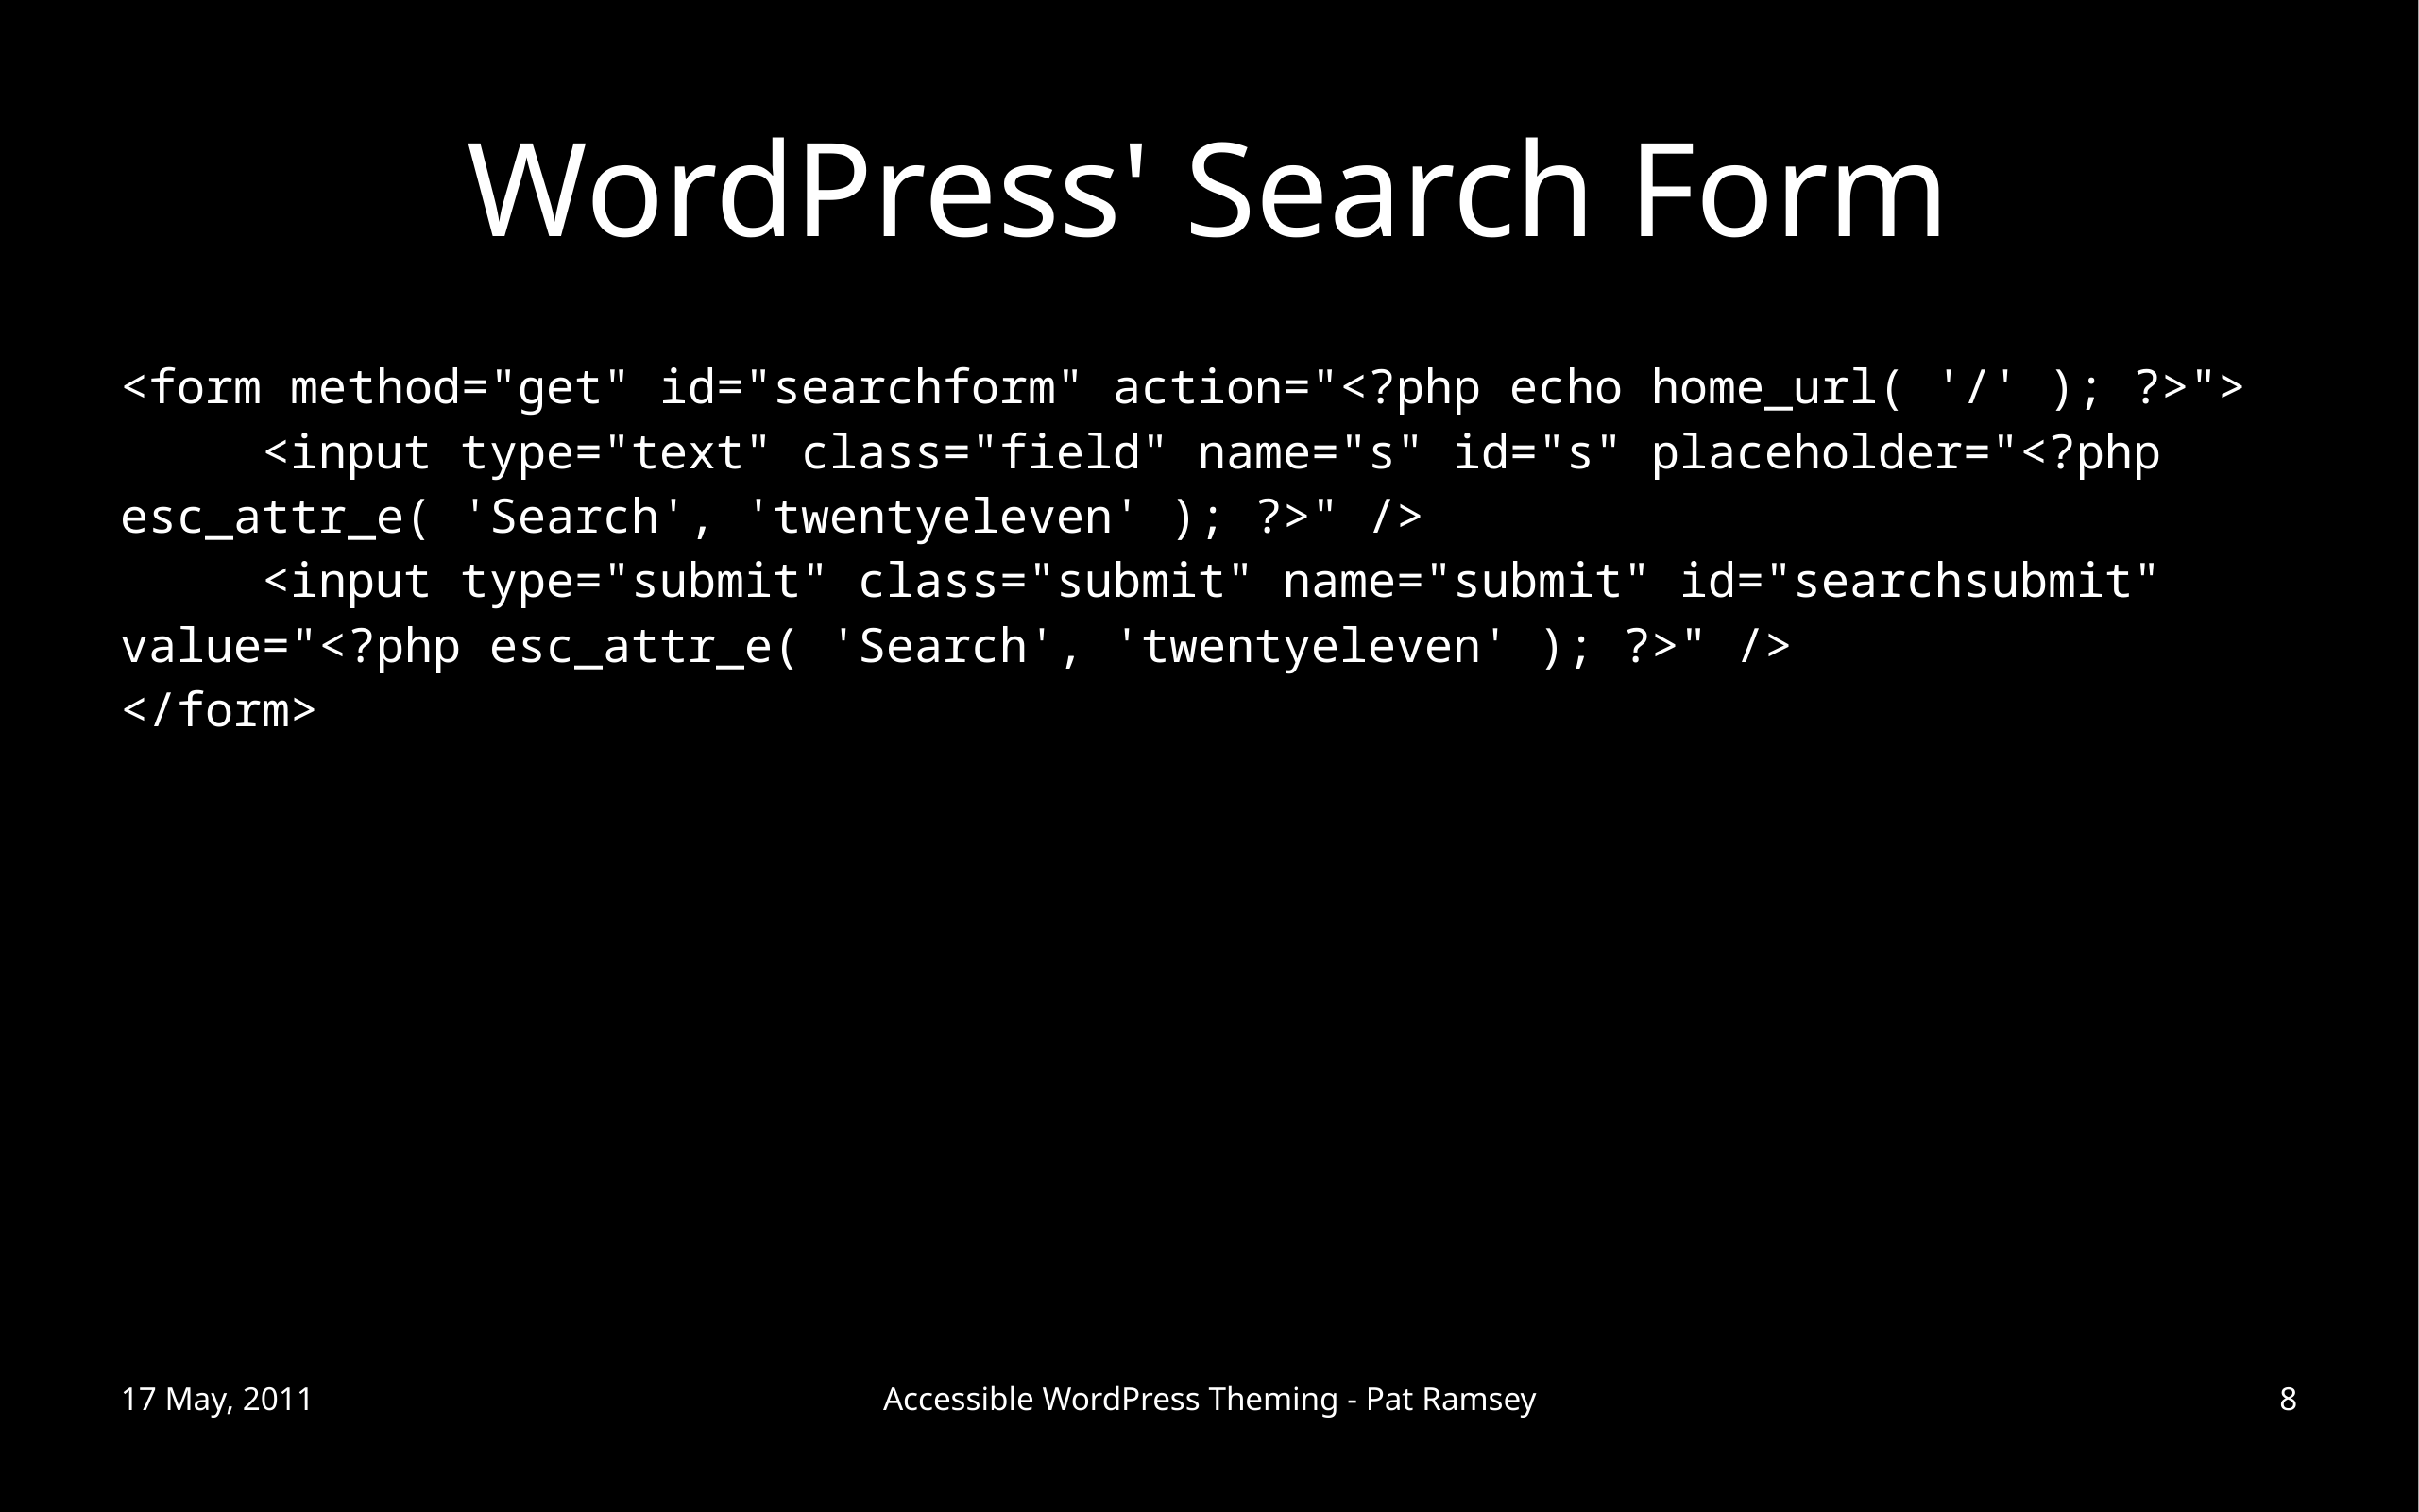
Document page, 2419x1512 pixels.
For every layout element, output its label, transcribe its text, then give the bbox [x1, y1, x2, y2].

title WordPress' Search Form [120, 59, 2298, 314]
list <form method="get" id="searchform" action="<?php echo home_url( '/' ); ?>"> <input type="text" class="field" name="s" id="s" placeholder="<?php esc_attr_e( 'Search', 'twentyeleven' ); ?>" /> <input type="submit" class="submit" name="submit" id="searchsubmit" value="<?php esc_attr_e( 'Search', 'twentyeleven' ); ?>" /> </form> [120, 353, 2298, 1334]
